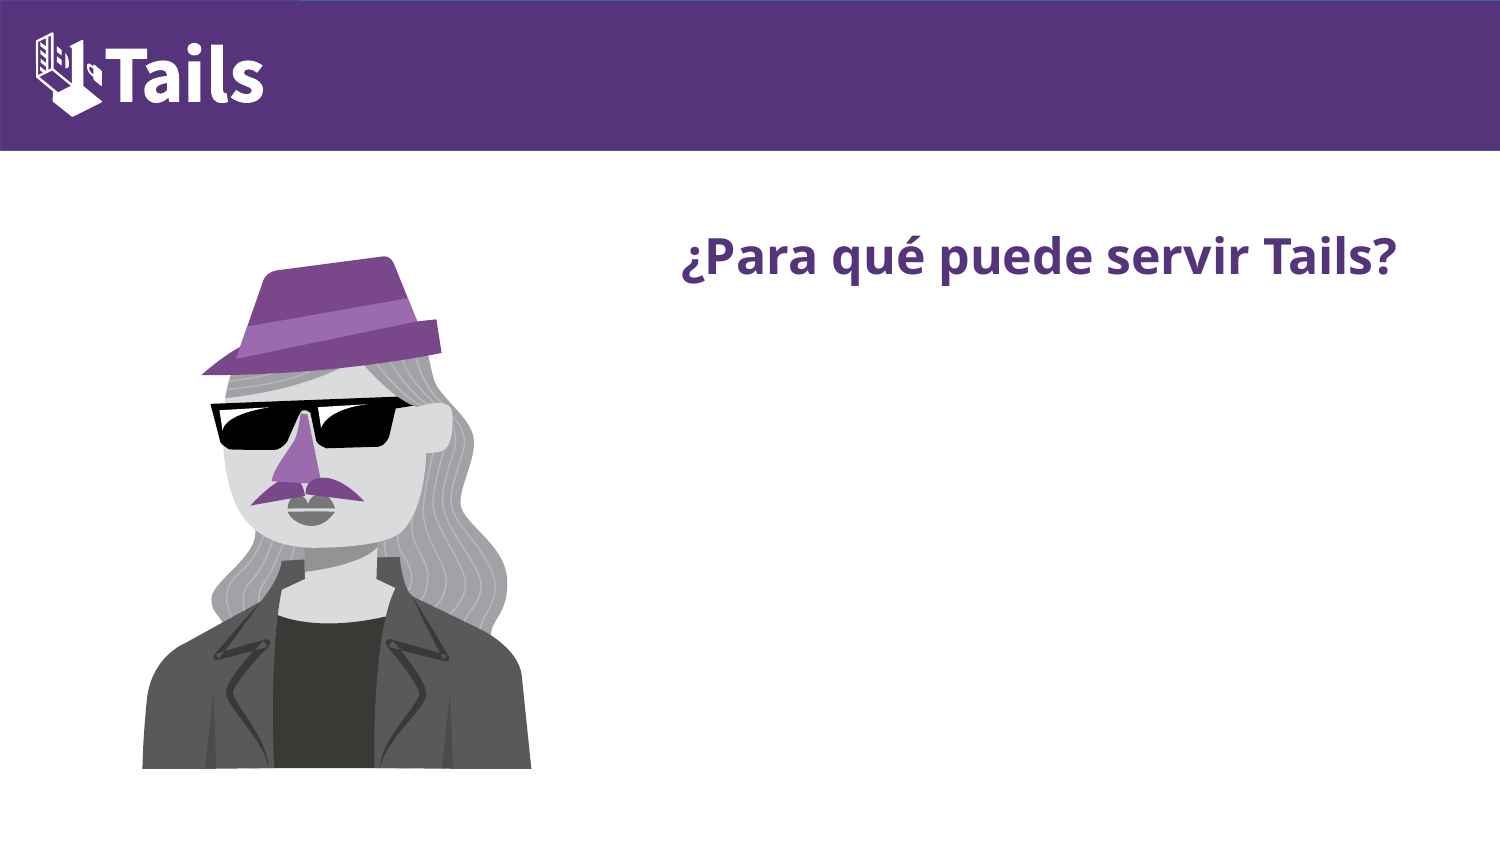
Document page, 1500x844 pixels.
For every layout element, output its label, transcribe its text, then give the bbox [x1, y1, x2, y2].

picture [63, 221, 611, 769]
title ¿Para qué puede servir Tails? [680, 197, 1426, 314]
